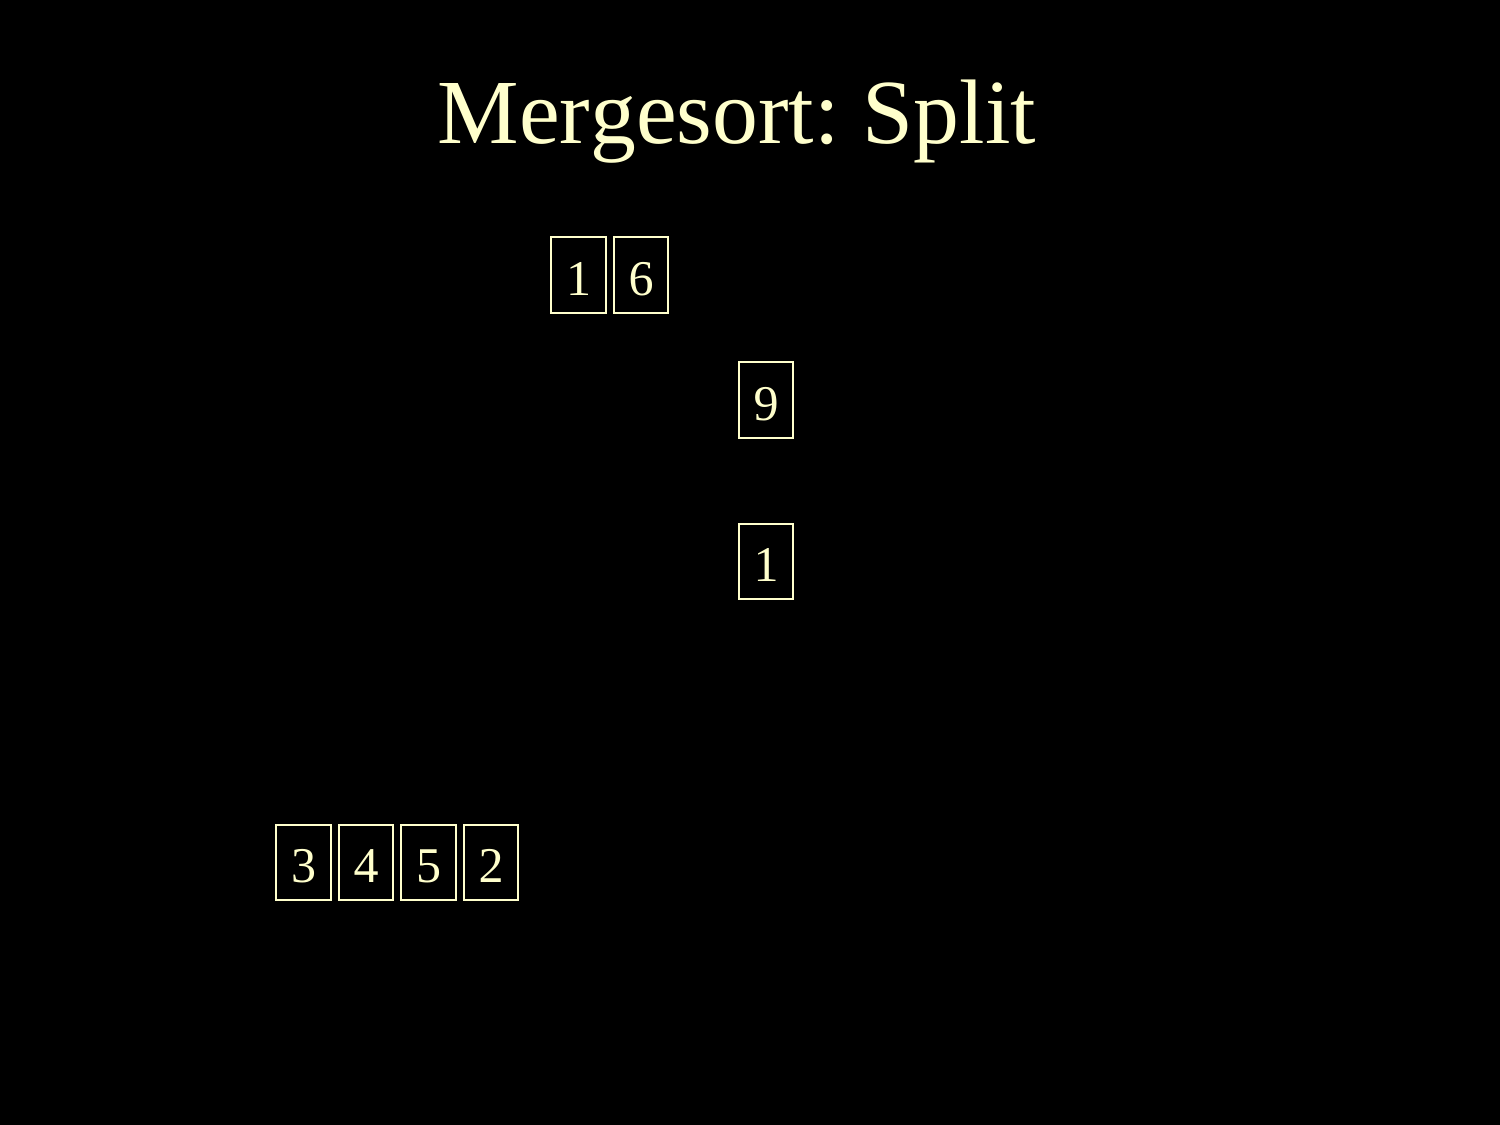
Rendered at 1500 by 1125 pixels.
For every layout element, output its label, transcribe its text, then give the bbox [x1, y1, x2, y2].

text_box 6 [613, 237, 669, 313]
text_box 1 [551, 237, 606, 313]
text_box 1 [738, 523, 794, 600]
title Mergesort: Split [8, 50, 1467, 176]
text_box 2 [463, 824, 519, 901]
text_box 3 [276, 824, 331, 901]
text_box 5 [401, 824, 456, 901]
text_box 9 [738, 362, 794, 438]
text_box 4 [338, 824, 394, 901]
